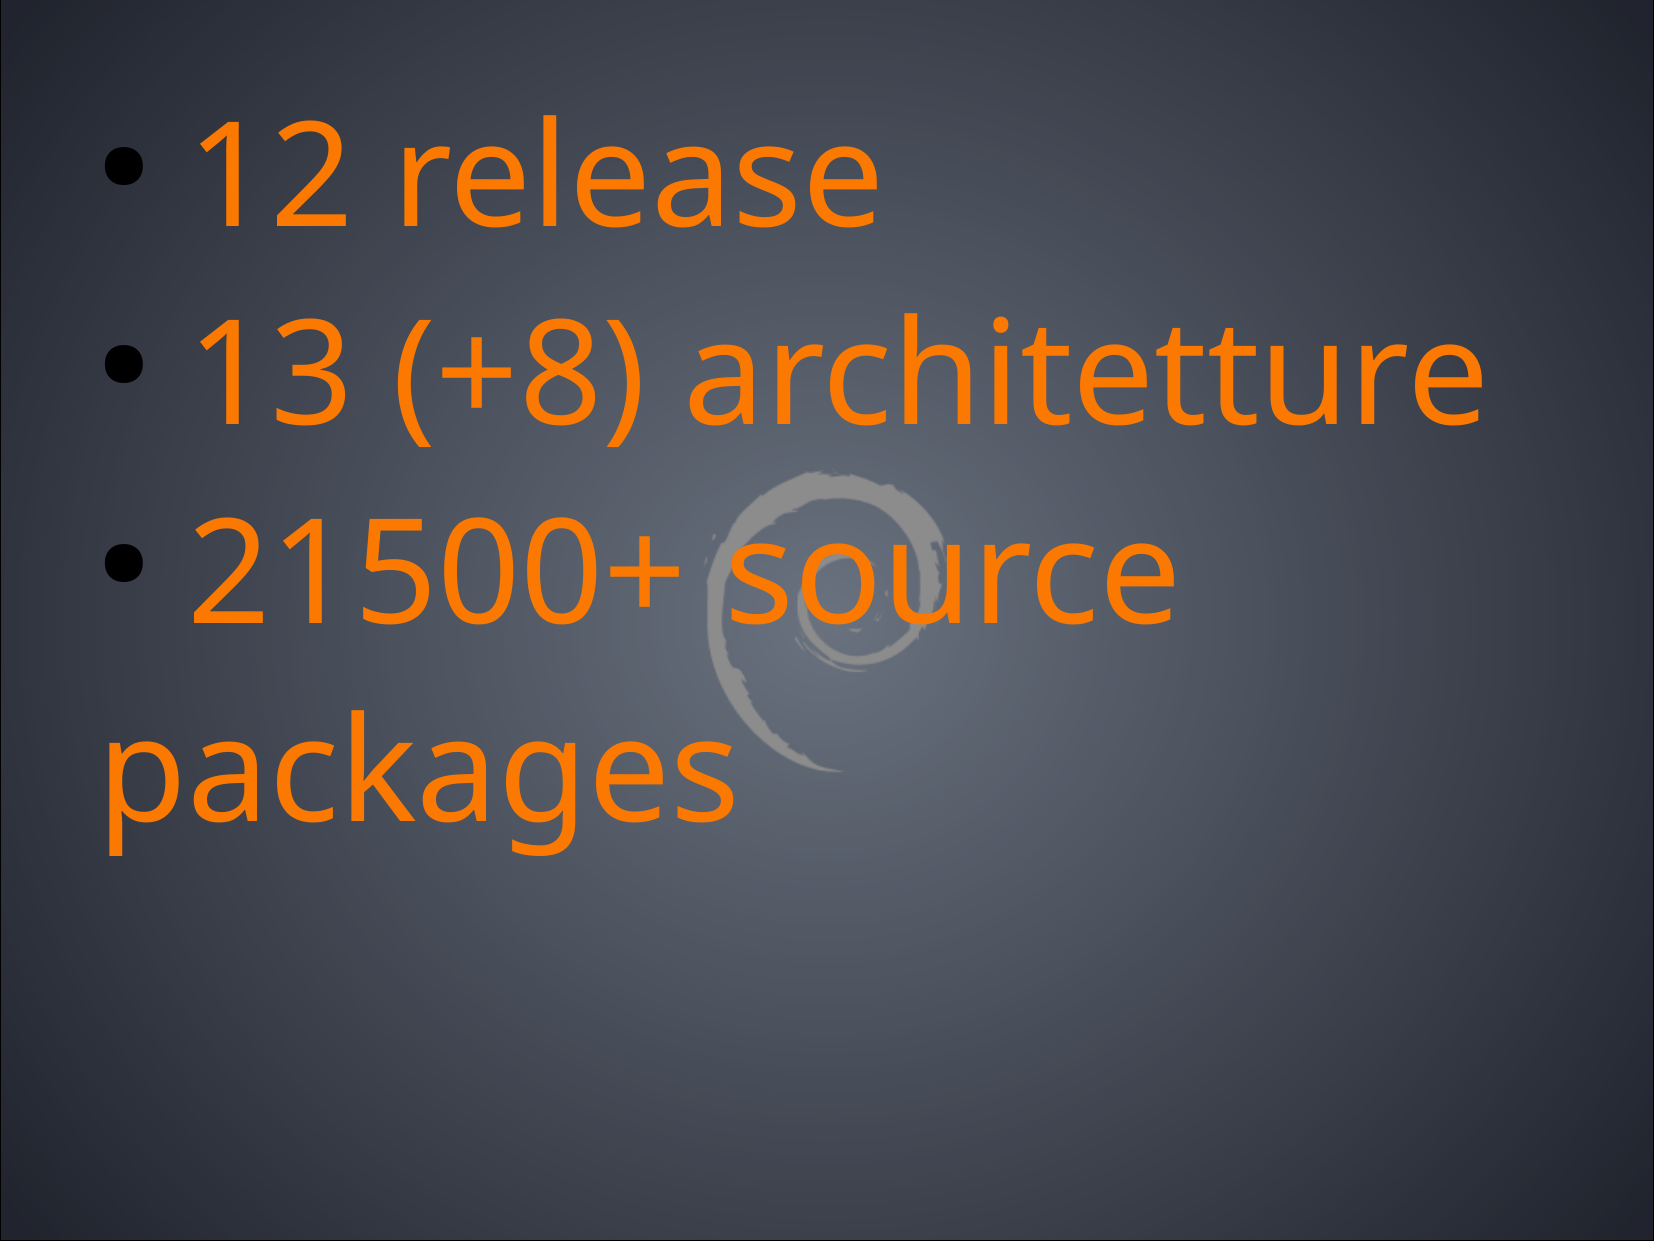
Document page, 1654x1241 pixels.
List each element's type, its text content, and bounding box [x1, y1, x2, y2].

text_box 12 release 13 (+8) architetture 21500+ source packages [83, 63, 1555, 604]
text_box [0, 0, 1654, 1241]
